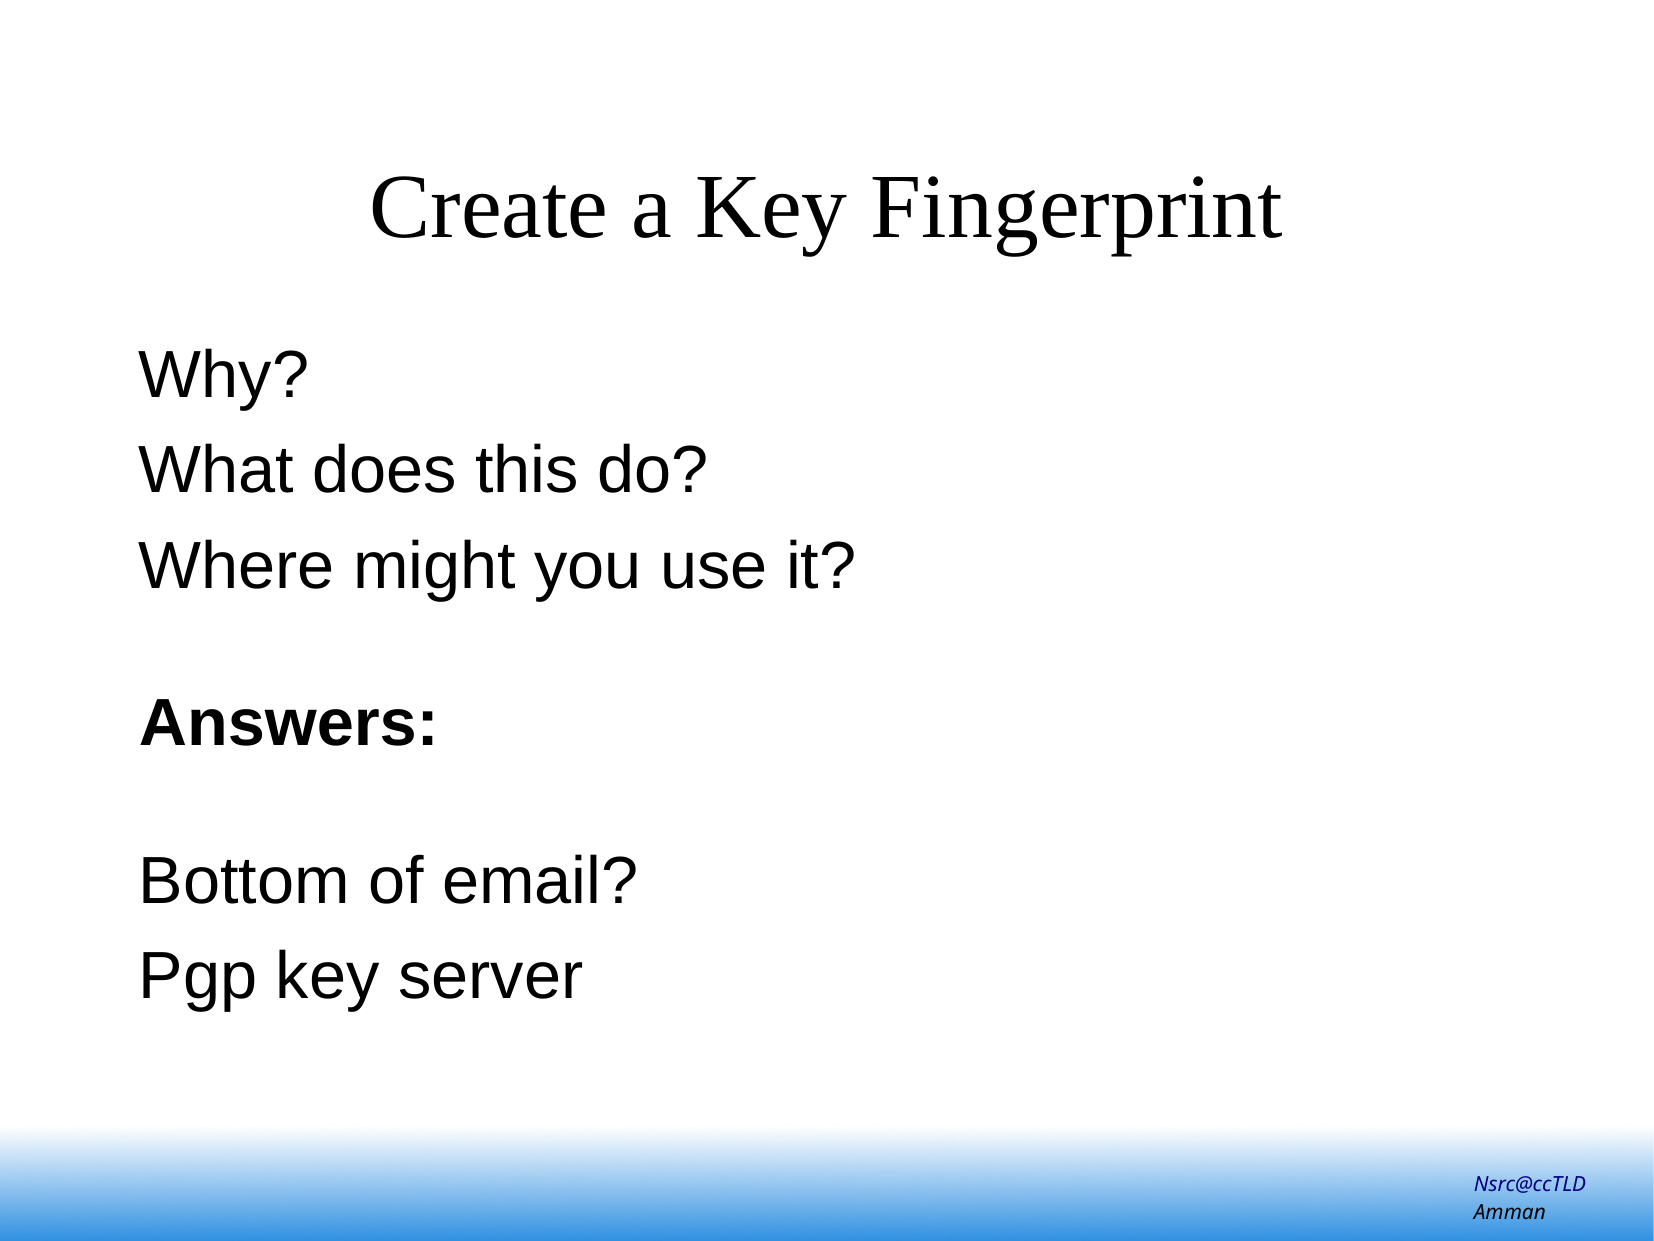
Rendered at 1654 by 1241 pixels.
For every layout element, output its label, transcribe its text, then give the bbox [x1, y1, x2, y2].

list Why? What does this do? Where might you use it? Answers: Bottom of email? Pgp key server [121, 344, 1534, 1127]
title Create a Key Fingerprint [121, 102, 1534, 310]
picture [0, 1124, 1654, 1241]
